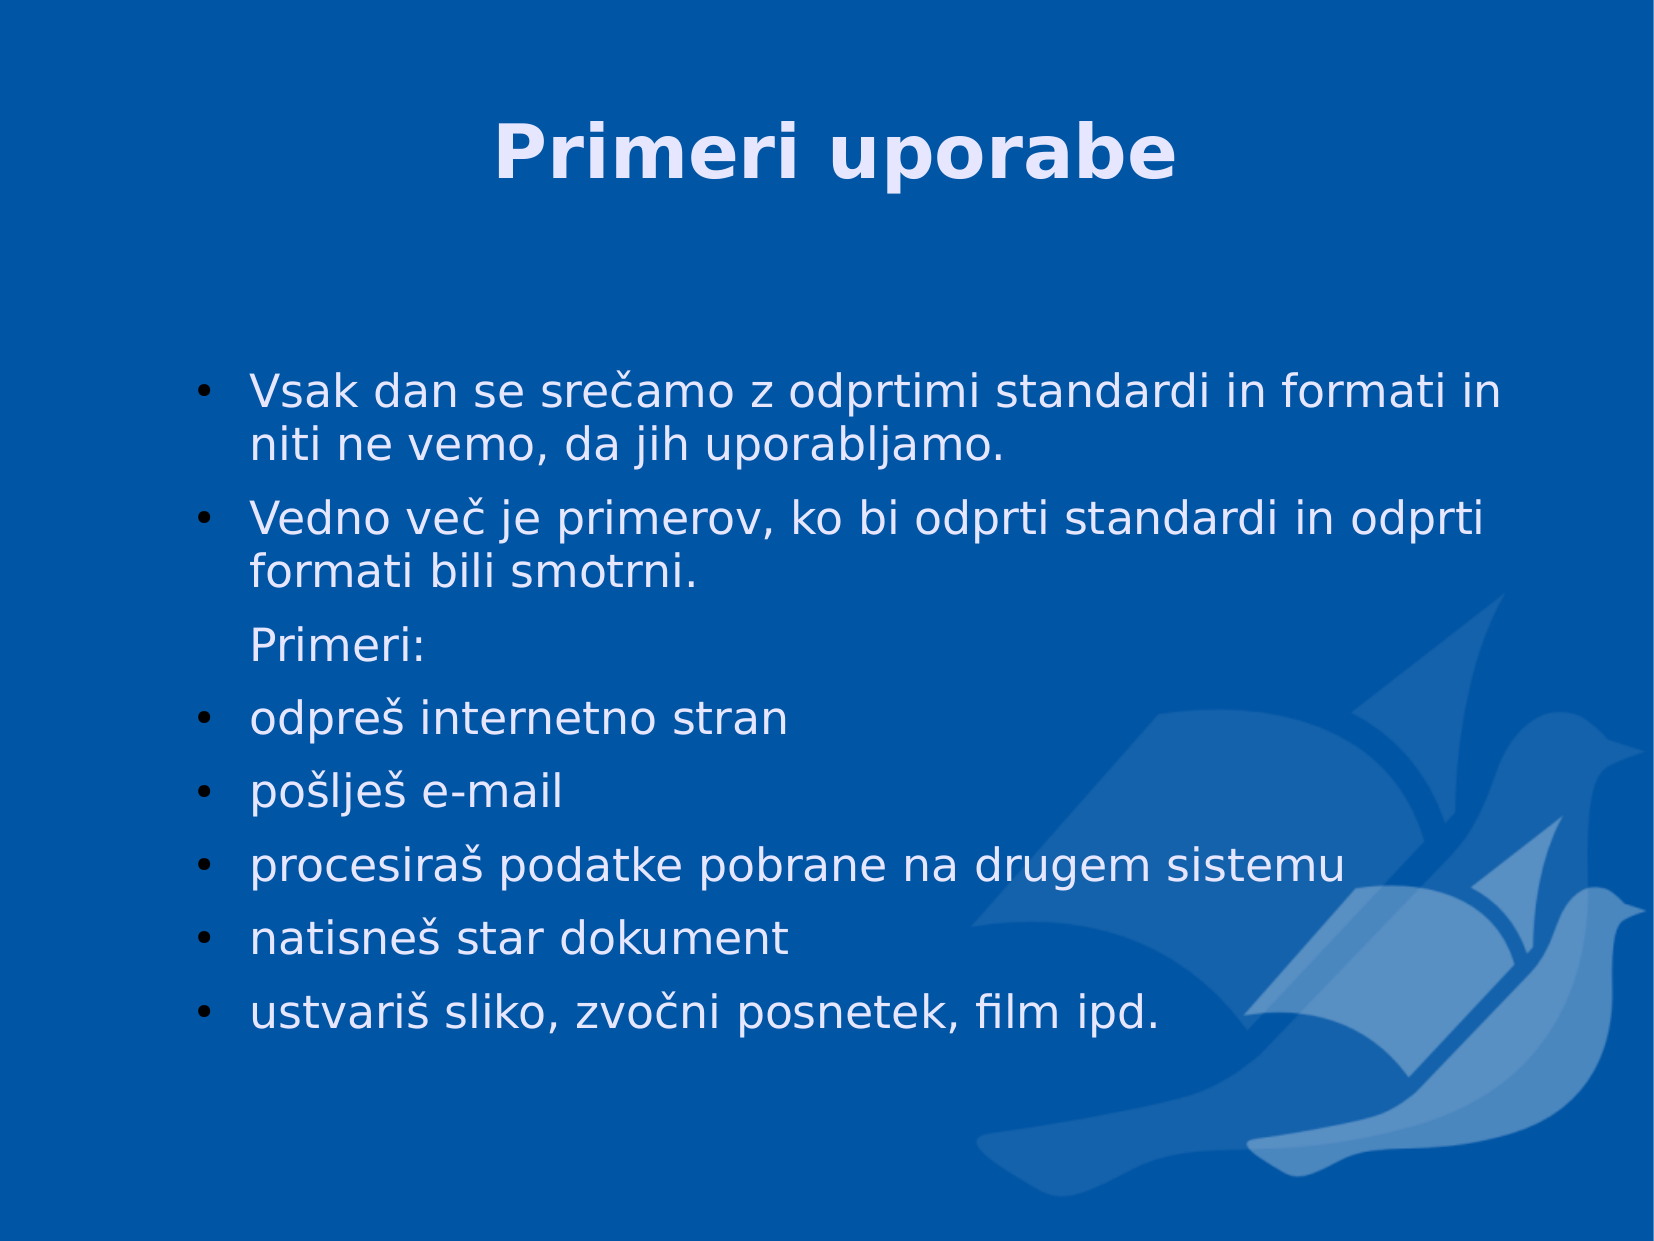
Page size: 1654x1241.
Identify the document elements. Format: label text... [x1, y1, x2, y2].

list Vsak dan se srečamo z odprtimi standardi in formati in niti ne vemo, da jih uporabljamo. Vedno več je primerov, ko bi odprti standardi in odprti formati bili smotrni. Primeri: odpreš internetno stran pošlješ e-mail procesiraš podatke pobrane na drugem sistemu natisneš star dokument ustvariš sliko, zvočni posnetek, film ipd. [178, 364, 1570, 1147]
picture [0, 0, 1654, 1241]
title Primeri uporabe [82, 49, 1571, 257]
